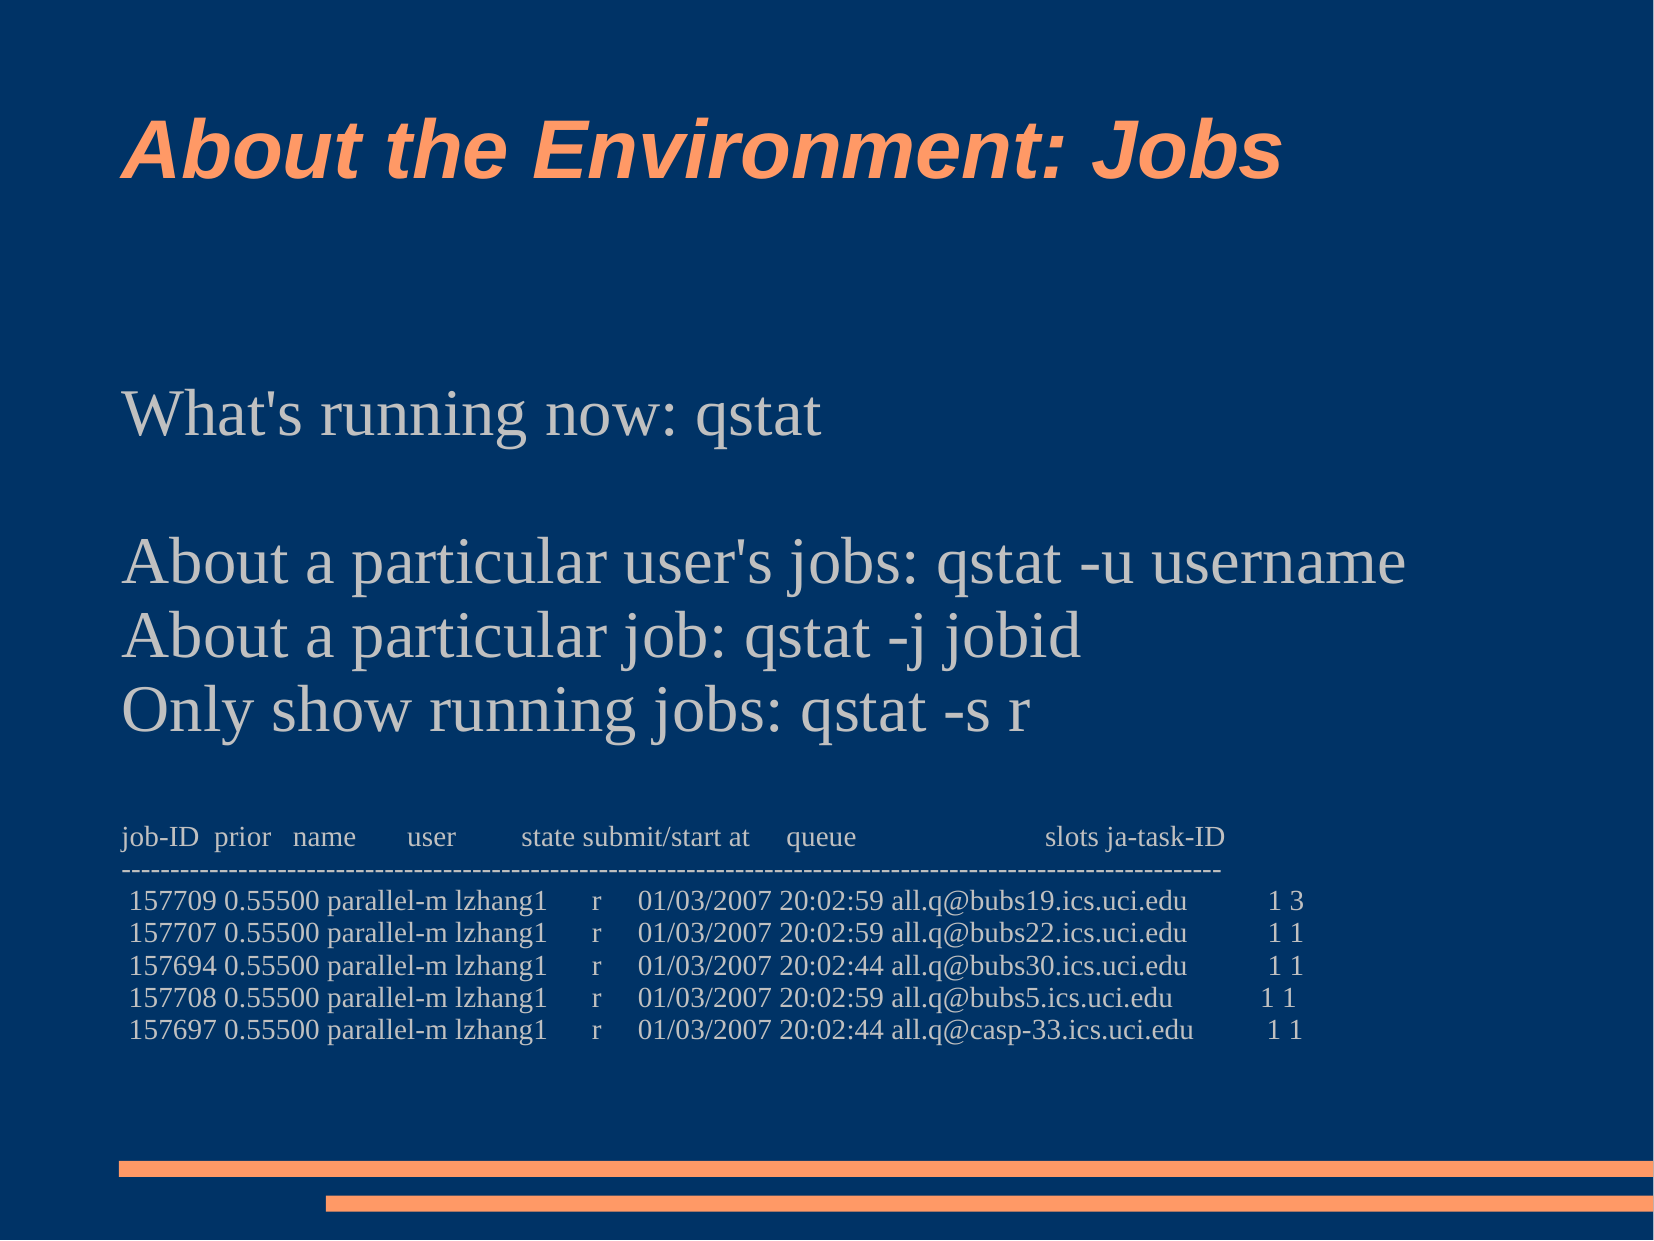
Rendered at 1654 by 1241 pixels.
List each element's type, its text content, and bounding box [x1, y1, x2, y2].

subtitle What's running now: qstat About a particular user's jobs: qstat -u username About a particular job: qstat -j jobid Only show running jobs: qstat -s r job-ID prior name user state submit/start at queue slots ja-task-ID ----------------------------------------------------------------------------------------------------------------- 157709 0.55500 parallel-m lzhang1 r 01/03/2007 20:02:59 all.q@bubs19.ics.uci.edu 1 3 157707 0.55500 parallel-m lzhang1 r 01/03/2007 20:02:59 all.q@bubs22.ics.uci.edu 1 1 157694 0.55500 parallel-m lzhang1 r 01/03/2007 20:02:44 all.q@bubs30.ics.uci.edu 1 1 157708 0.55500 parallel-m lzhang1 r 01/03/2007 20:02:59 all.q@bubs5.ics.uci.edu 1 1 157697 0.55500 parallel-m lzhang1 r 01/03/2007 20:02:44 all.q@casp-33.ics.uci.edu 1 1 [121, 322, 1561, 1133]
title About the Environment: Jobs [121, 46, 1534, 254]
